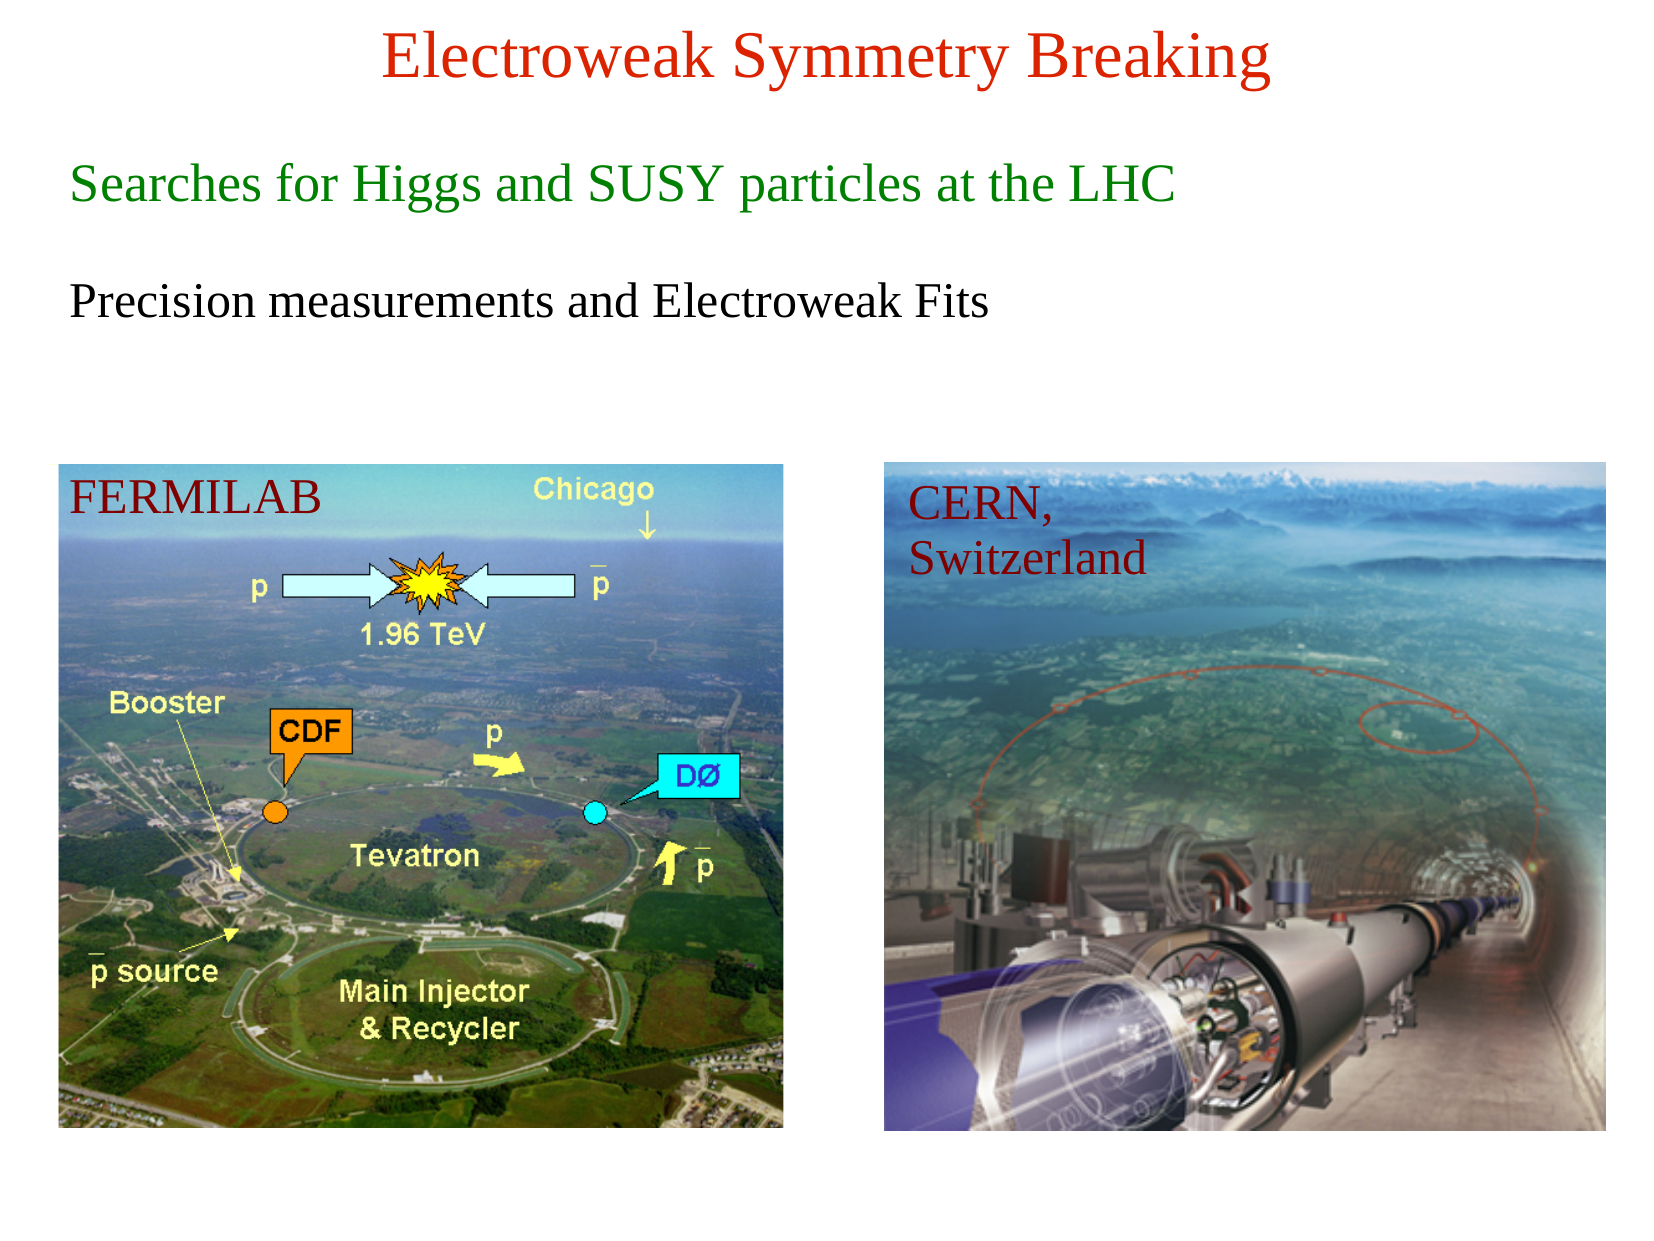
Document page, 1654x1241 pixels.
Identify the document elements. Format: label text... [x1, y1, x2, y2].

picture [47, 464, 784, 1128]
text_box CERN, Switzerland [908, 474, 1175, 595]
text_box Searches for Higgs and SUSY particles at the LHC Precision measurements and Electroweak Fits [70, 153, 1534, 437]
picture [884, 462, 1606, 1131]
title Electroweak Symmetry Breaking [121, 0, 1534, 126]
text_box FERMILAB [69, 468, 336, 525]
